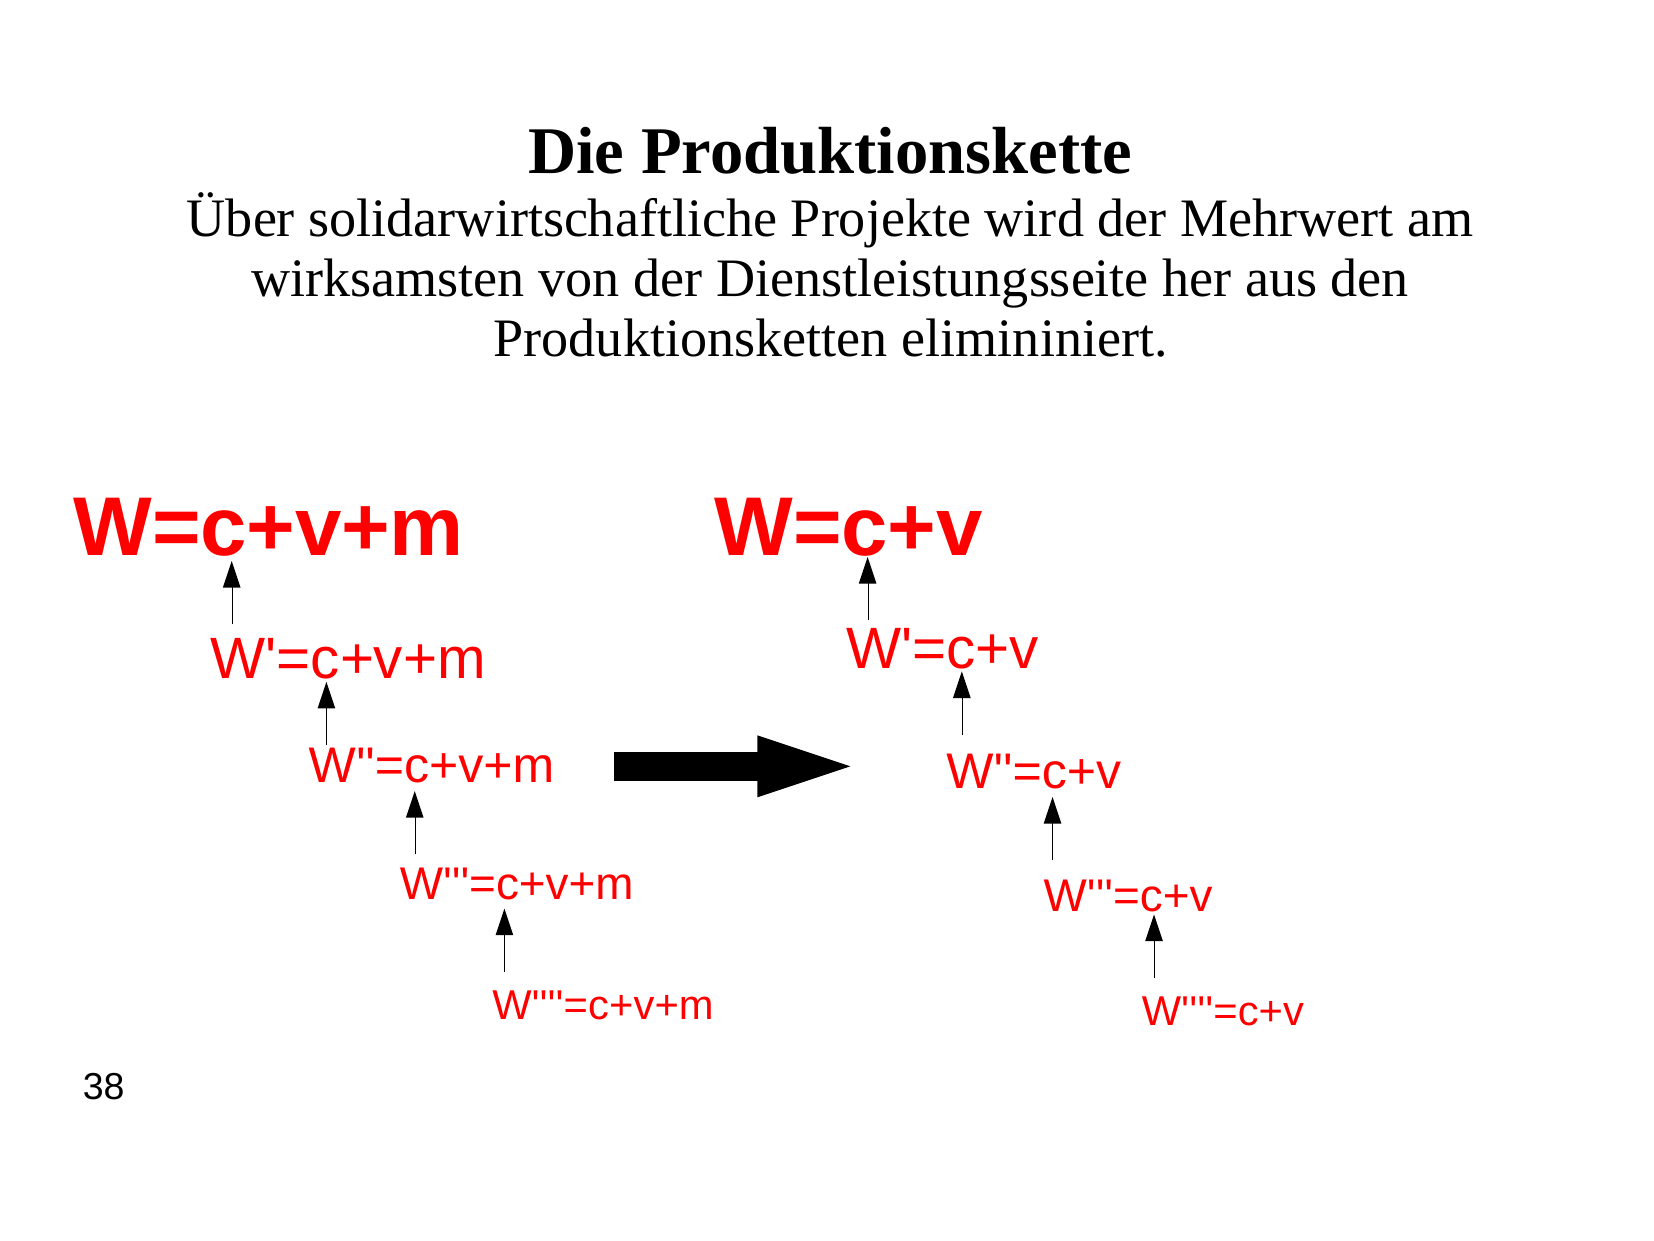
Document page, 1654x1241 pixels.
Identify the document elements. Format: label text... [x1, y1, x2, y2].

text_box W'''=c+v+m [385, 850, 704, 922]
text_box W''''=c+v+m [477, 974, 790, 1041]
text_box W'=c+v+m [196, 618, 578, 706]
text_box W''=c+v [931, 735, 1217, 807]
text_box W=c+v [700, 472, 1229, 597]
text_box Die Produktionskette Über solidarwirtschaftliche Projekte wird der Mehrwert am wirksamsten von der Dienstleistungsseite her aus den Produktionsketten elimininiert. [67, 106, 1595, 404]
text_box W=c+v+m [58, 472, 650, 597]
text_box W'''=c+v [1029, 862, 1294, 934]
text_box <Foliennummer> [68, 1057, 381, 1128]
text_box W''''=c+v [1127, 980, 1371, 1047]
text_box W''=c+v+m [293, 729, 638, 802]
text_box W'=c+v [831, 608, 1152, 696]
